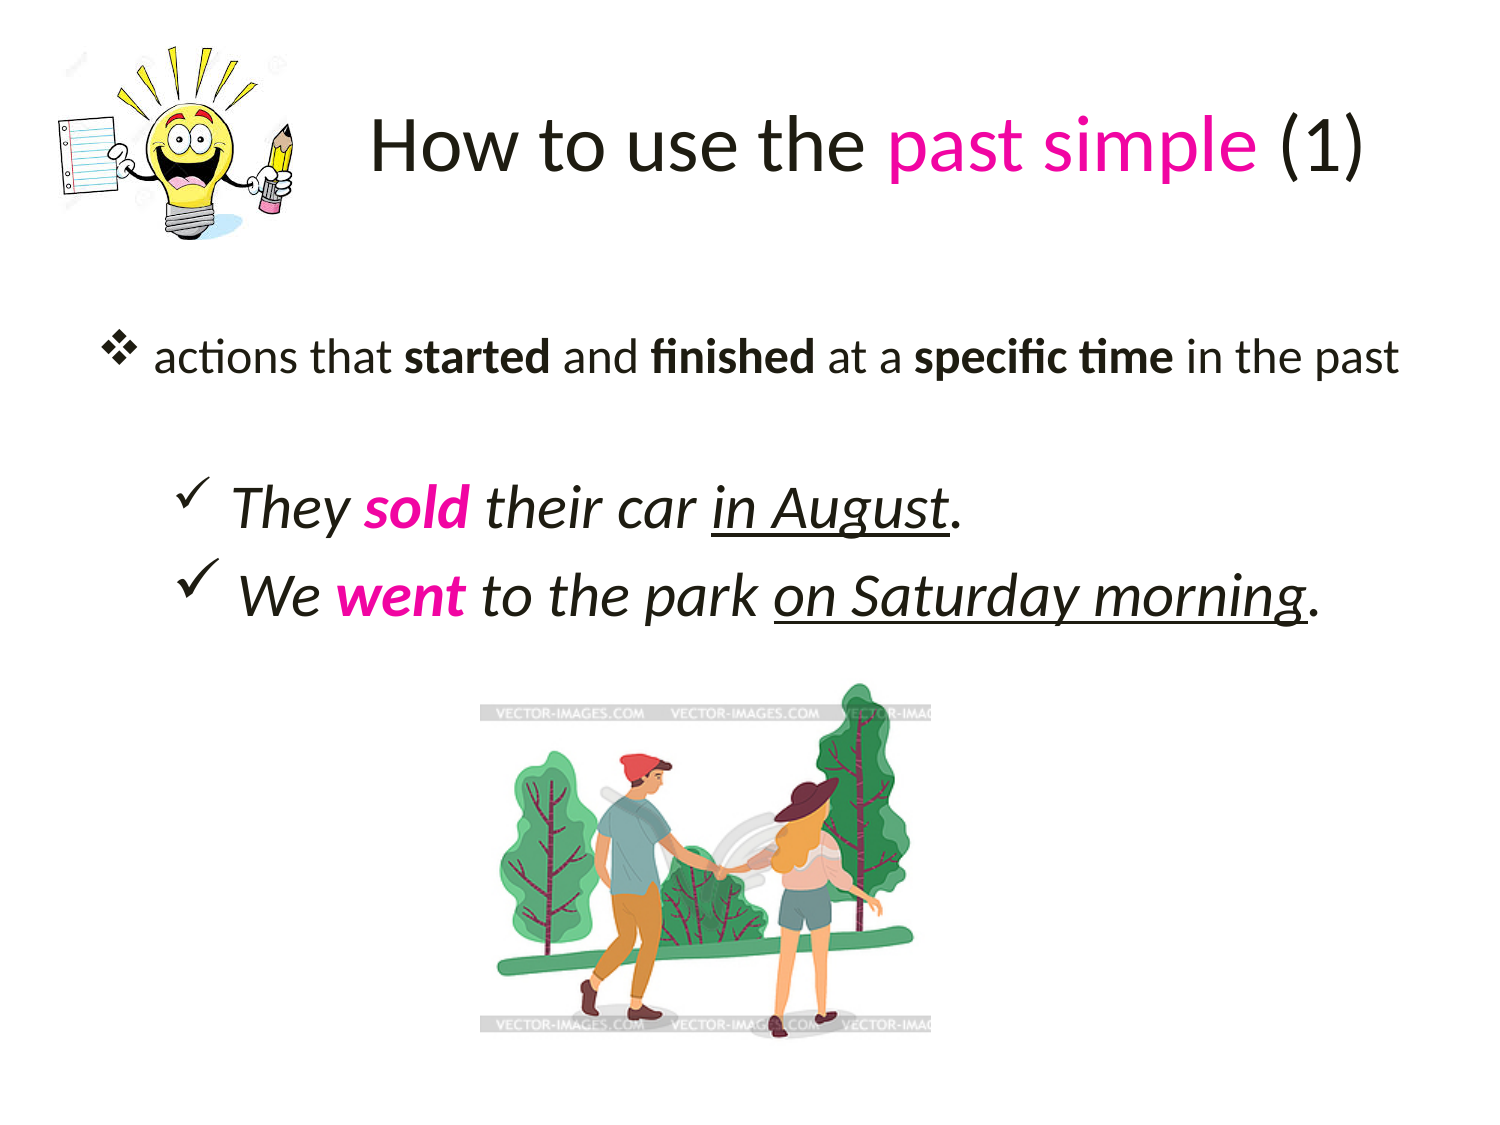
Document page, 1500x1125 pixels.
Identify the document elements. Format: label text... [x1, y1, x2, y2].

list actions that started and finished at a specific time in the past They sold their car in August. We went to the park on Saturday morning. [82, 316, 1432, 1059]
title How to use the past simple (1) [75, 45, 1425, 233]
picture [58, 46, 293, 240]
picture [480, 667, 931, 1055]
